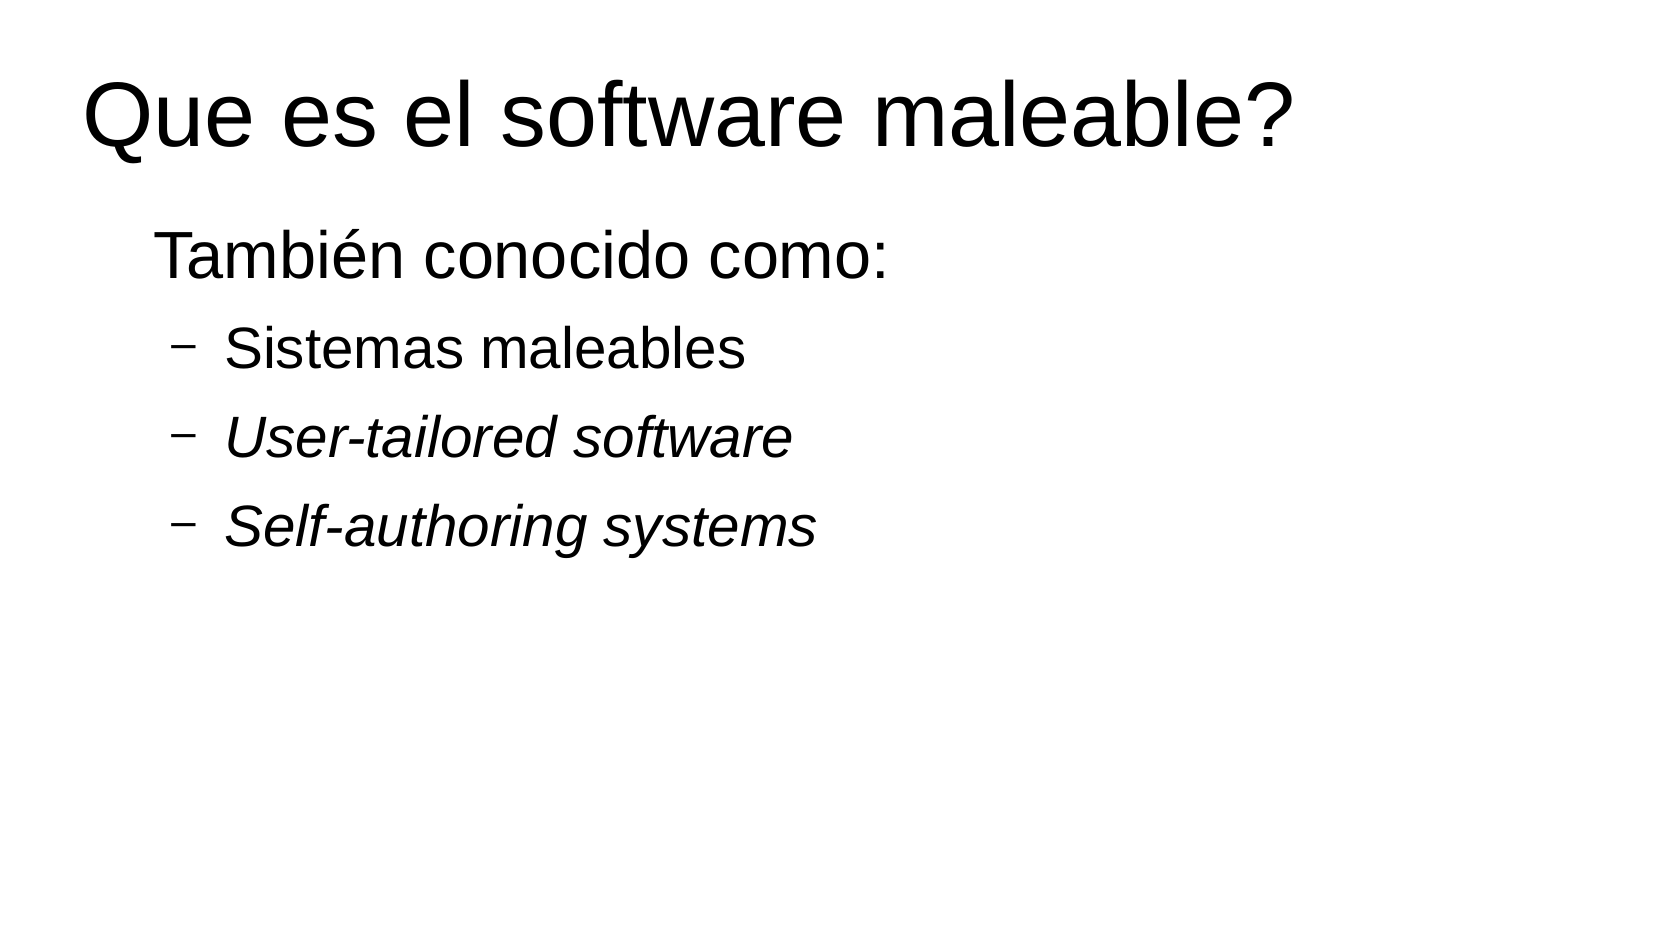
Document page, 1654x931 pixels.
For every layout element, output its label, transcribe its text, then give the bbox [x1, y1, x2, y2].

title Que es el software maleable? [82, 37, 1571, 193]
list También conocido como: Sistemas maleables User-tailored software Self-authoring systems [82, 217, 1571, 758]
